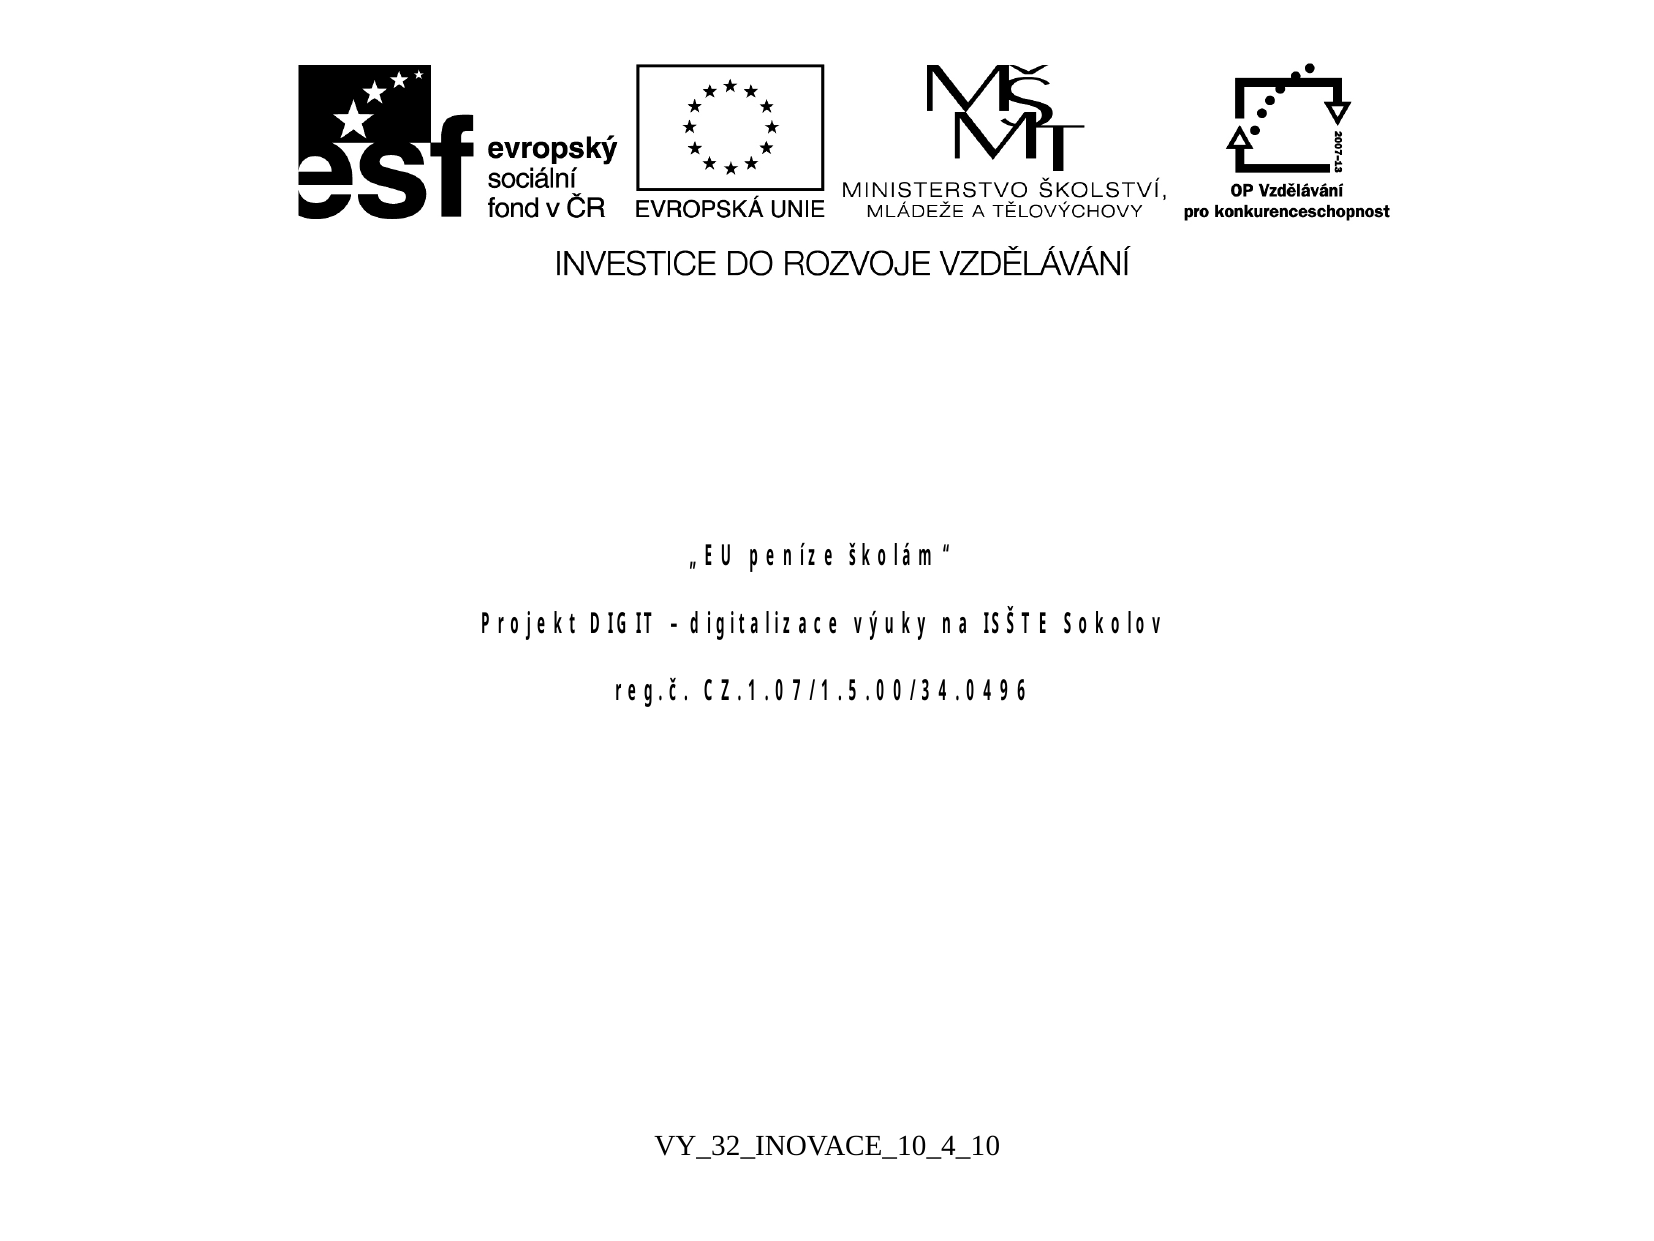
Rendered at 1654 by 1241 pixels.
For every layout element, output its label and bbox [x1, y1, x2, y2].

picture [265, 43, 1423, 296]
picture [354, 539, 1300, 709]
